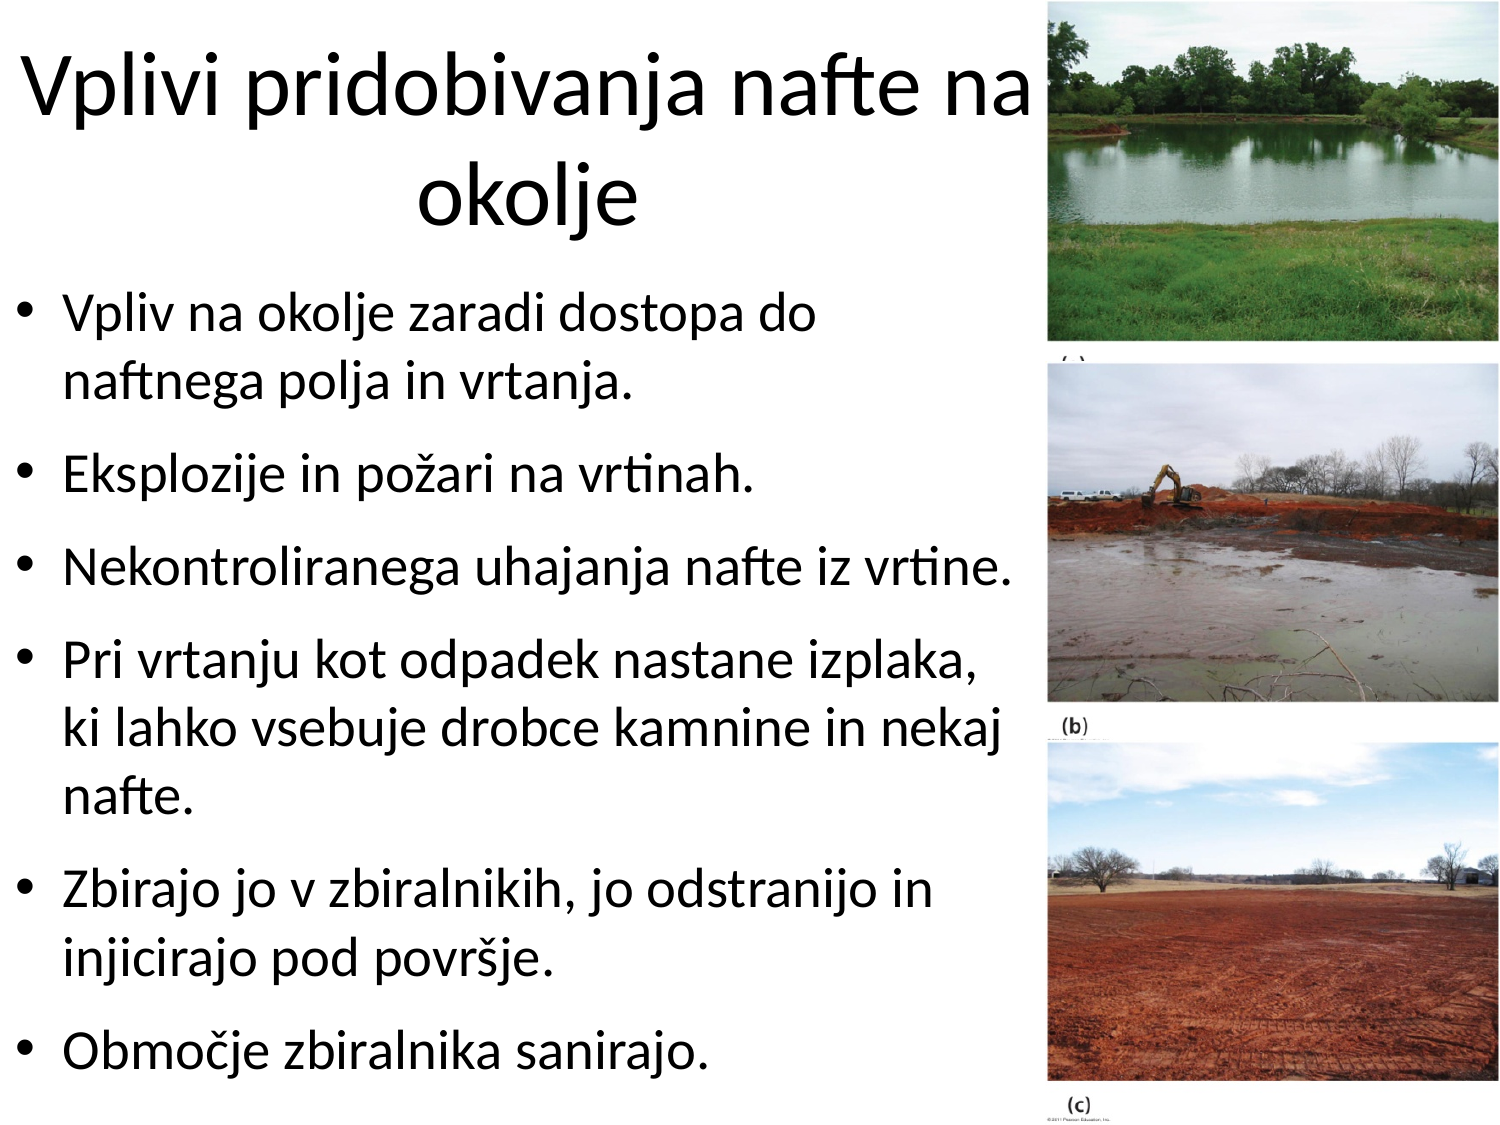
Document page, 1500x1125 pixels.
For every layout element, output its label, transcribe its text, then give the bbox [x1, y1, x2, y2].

list Vpliv na okolje zaradi dostopa do naftnega polja in vrtanja. Eksplozije in požari na vrtinah. Nekontroliranega uhajanja nafte iz vrtine. Pri vrtanju kot odpadek nastane izplaka, ki lahko vsebuje drobce kamnine in nekaj nafte. Zbirajo jo v zbiralnikih, jo odstranijo in injicirajo pod površje. Območje zbiralnika sanirajo. [0, 267, 1034, 1125]
title Vplivi pridobivanja nafte na okolje [0, 0, 1045, 268]
picture [1045, 0, 1500, 1125]
